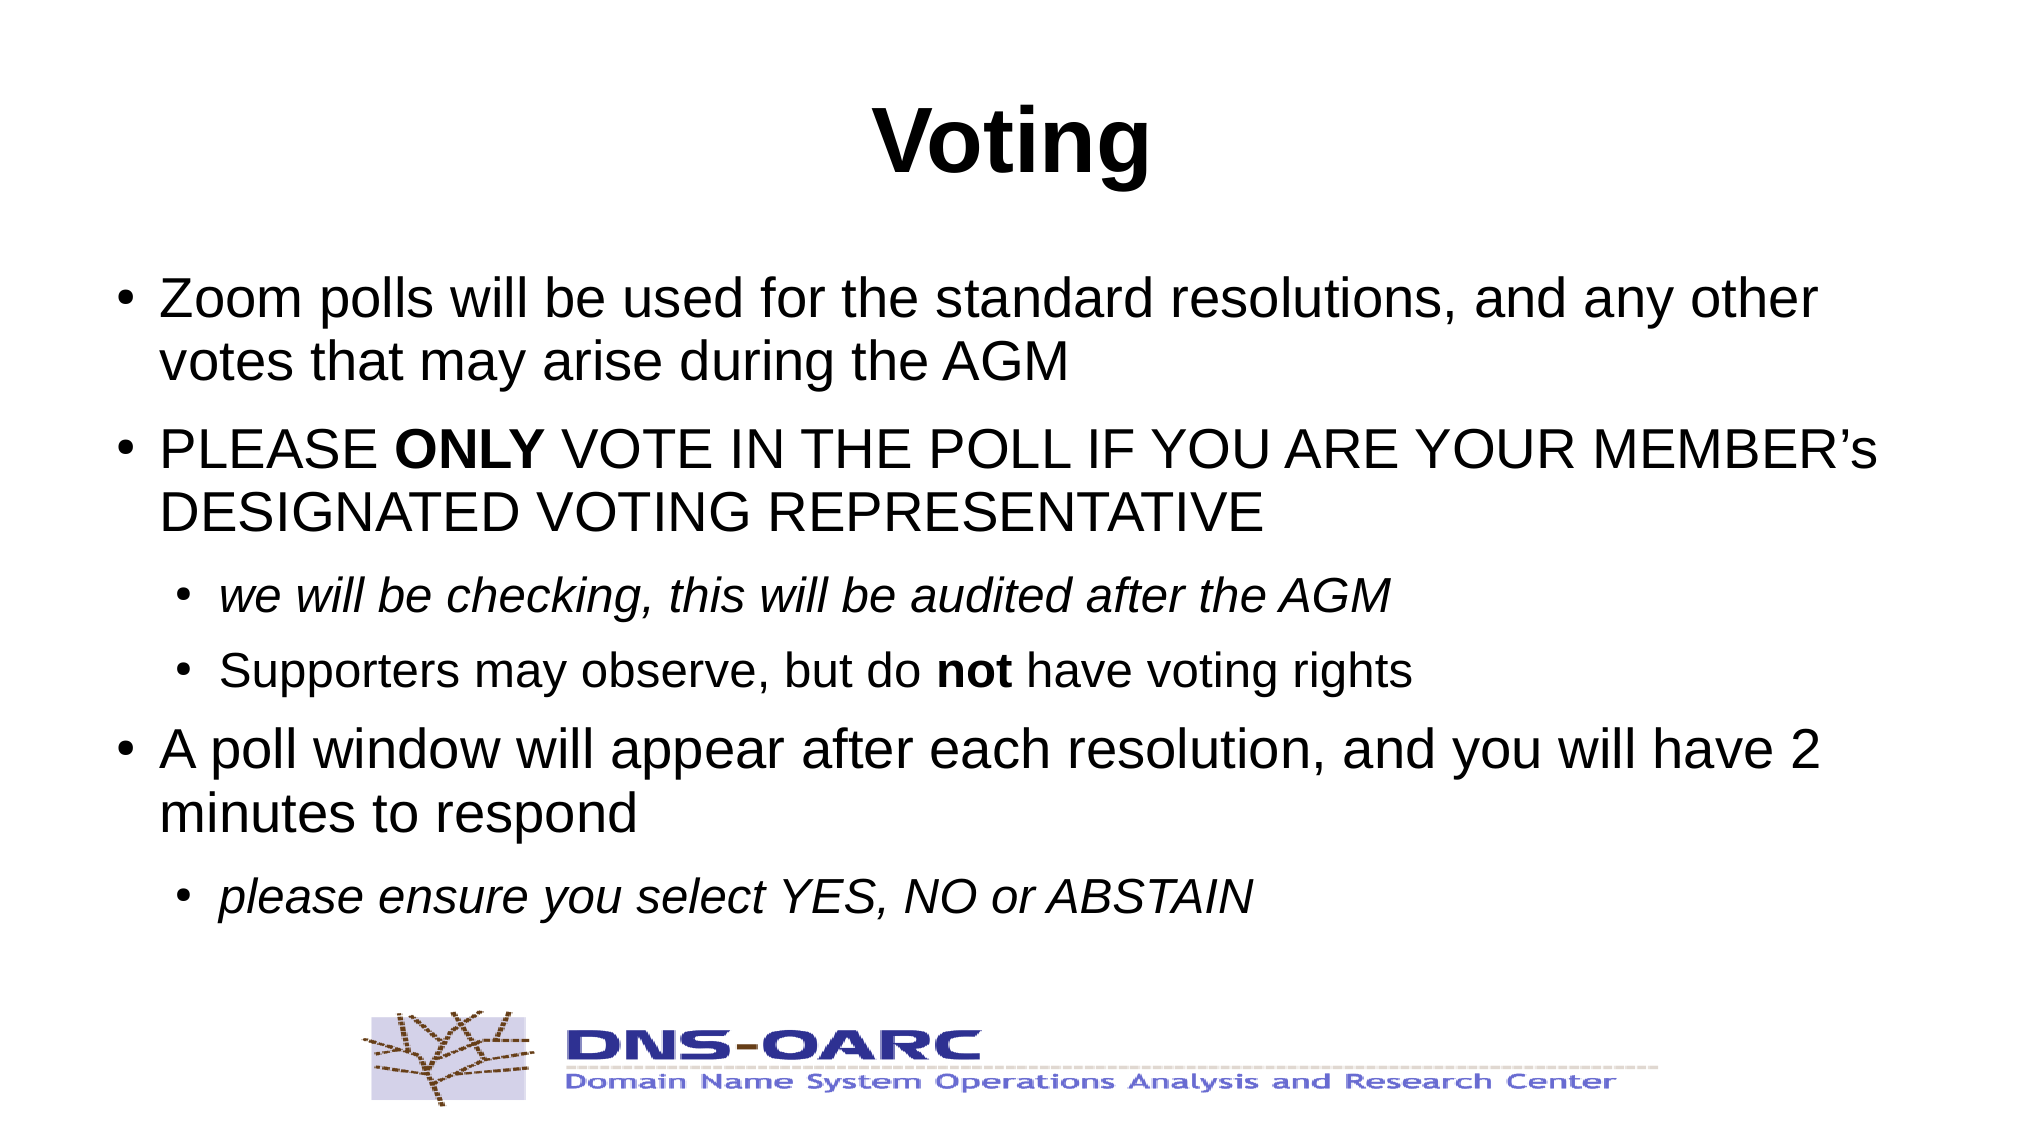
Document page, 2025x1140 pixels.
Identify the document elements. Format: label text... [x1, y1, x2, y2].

list Zoom polls will be used for the standard resolutions, and any other votes that may arise during the AGM PLEASE ONLY VOTE IN THE POLL IF YOU ARE YOUR MEMBER’s DESIGNATED VOTING REPRESENTATIVE we will be checking, this will be audited after the AGM Supporters may observe, but do not have voting rights A poll window will appear after each resolution, and you will have 2 minutes to respond please ensure you select YES, NO or ABSTAIN [101, 266, 1924, 928]
title Voting [101, 45, 1924, 236]
picture [289, 1004, 1700, 1113]
